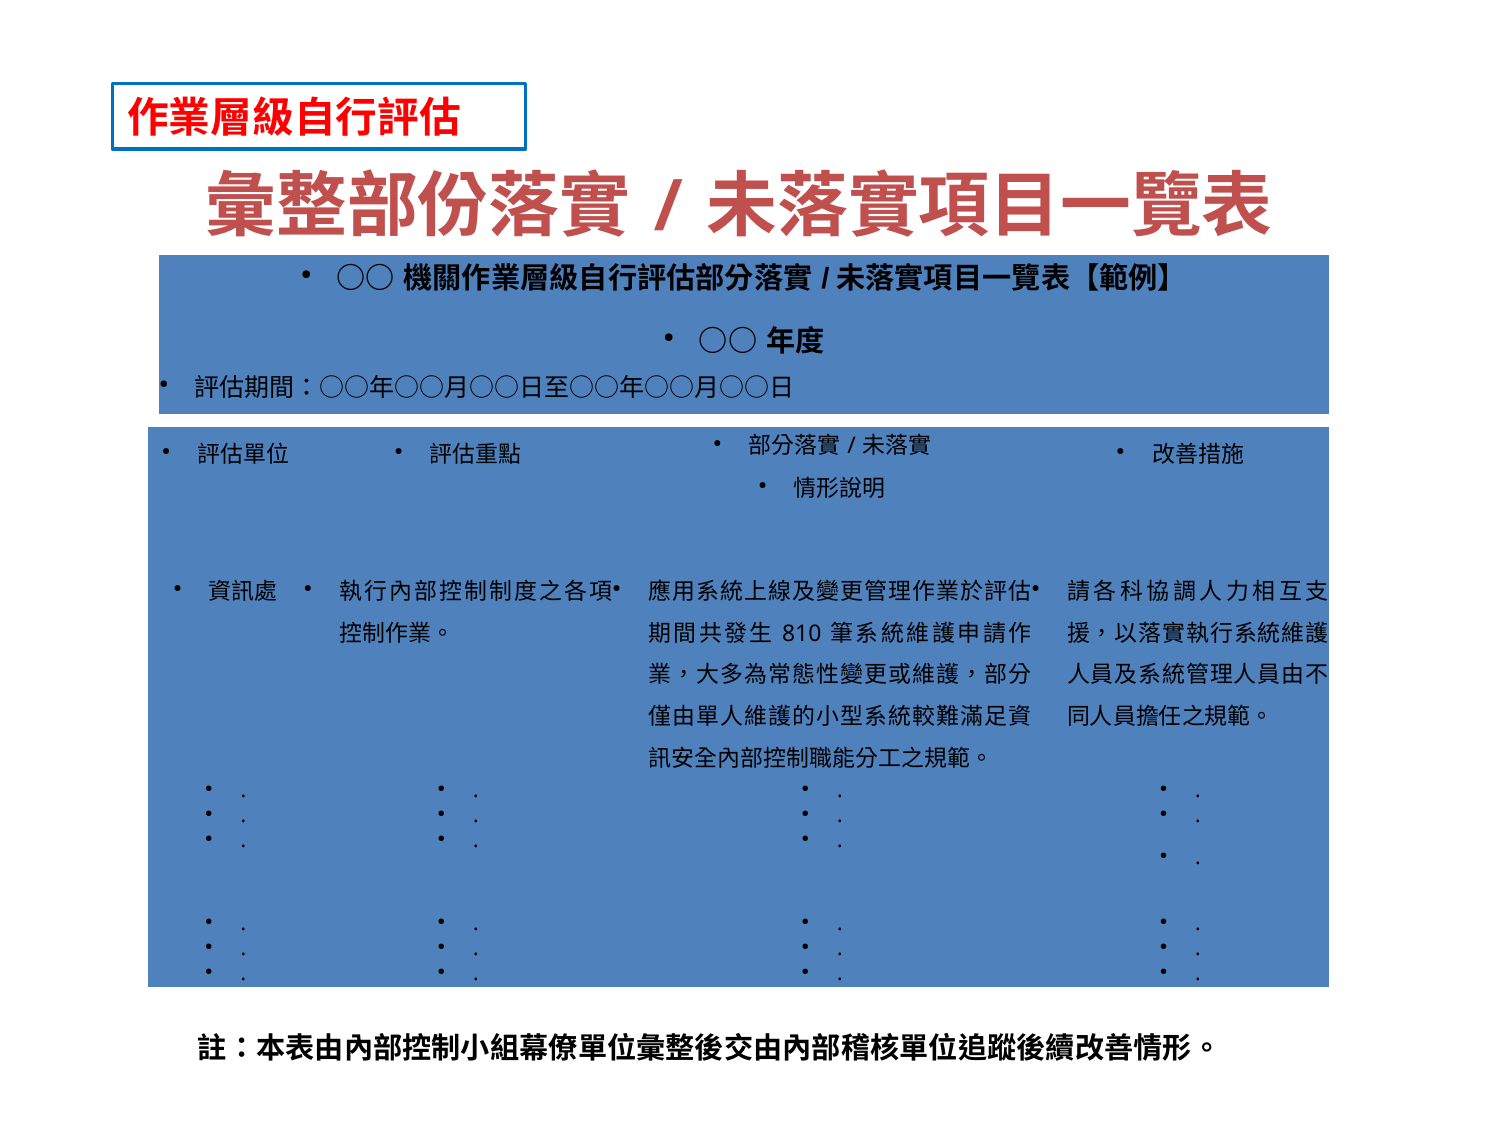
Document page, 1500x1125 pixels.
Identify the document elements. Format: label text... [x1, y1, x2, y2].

text_box 彙整部份落實/未落實項目一覽表 [150, 149, 1329, 256]
table_cell . . . [304, 779, 613, 912]
table_cell . . . [1032, 912, 1329, 987]
table_header 評估單位 [148, 427, 304, 564]
table_cell 請各科協調人力相互支援，以落實執行系統維護人員及系統管理人員由不同人員擔任之規範。 [1032, 564, 1329, 779]
table_header 評估重點 [304, 427, 613, 564]
table_cell . . . [613, 912, 1032, 987]
table_cell . . . [613, 779, 1032, 912]
table_cell 資訊處 [148, 564, 304, 779]
table_cell . . . [1032, 779, 1329, 912]
table_cell ○○年度 [159, 318, 1329, 362]
table_cell 評估期間：○○年○○月○○日至○○年○○月○○日 [159, 362, 1329, 414]
table_header 改善措施 [1032, 427, 1329, 564]
text_box 作業層級自行評估 [112, 83, 526, 150]
text_box 註：本表由內部控制小組幕僚單位彙整後交由內部稽核單位追蹤後續改善情形。 [183, 1022, 1270, 1072]
table_cell . . . [148, 912, 304, 987]
table_cell 執行內部控制制度之各項控制作業。 [304, 564, 613, 779]
table_cell . . . [304, 912, 613, 987]
table_cell . . . [148, 779, 304, 912]
table_cell 應用系統上線及變更管理作業於評估期間共發生810筆系統維護申請作業，大多為常態性變更或維護，部分僅由單人維護的小型系統較難滿足資訊安全內部控制職能分工之規範。 [613, 564, 1032, 779]
table_header ○○機關作業層級自行評估部分落實/未落實項目一覽表【範例】 [159, 256, 1329, 318]
table_header 部分落實/未落實 情形說明 [613, 427, 1032, 564]
